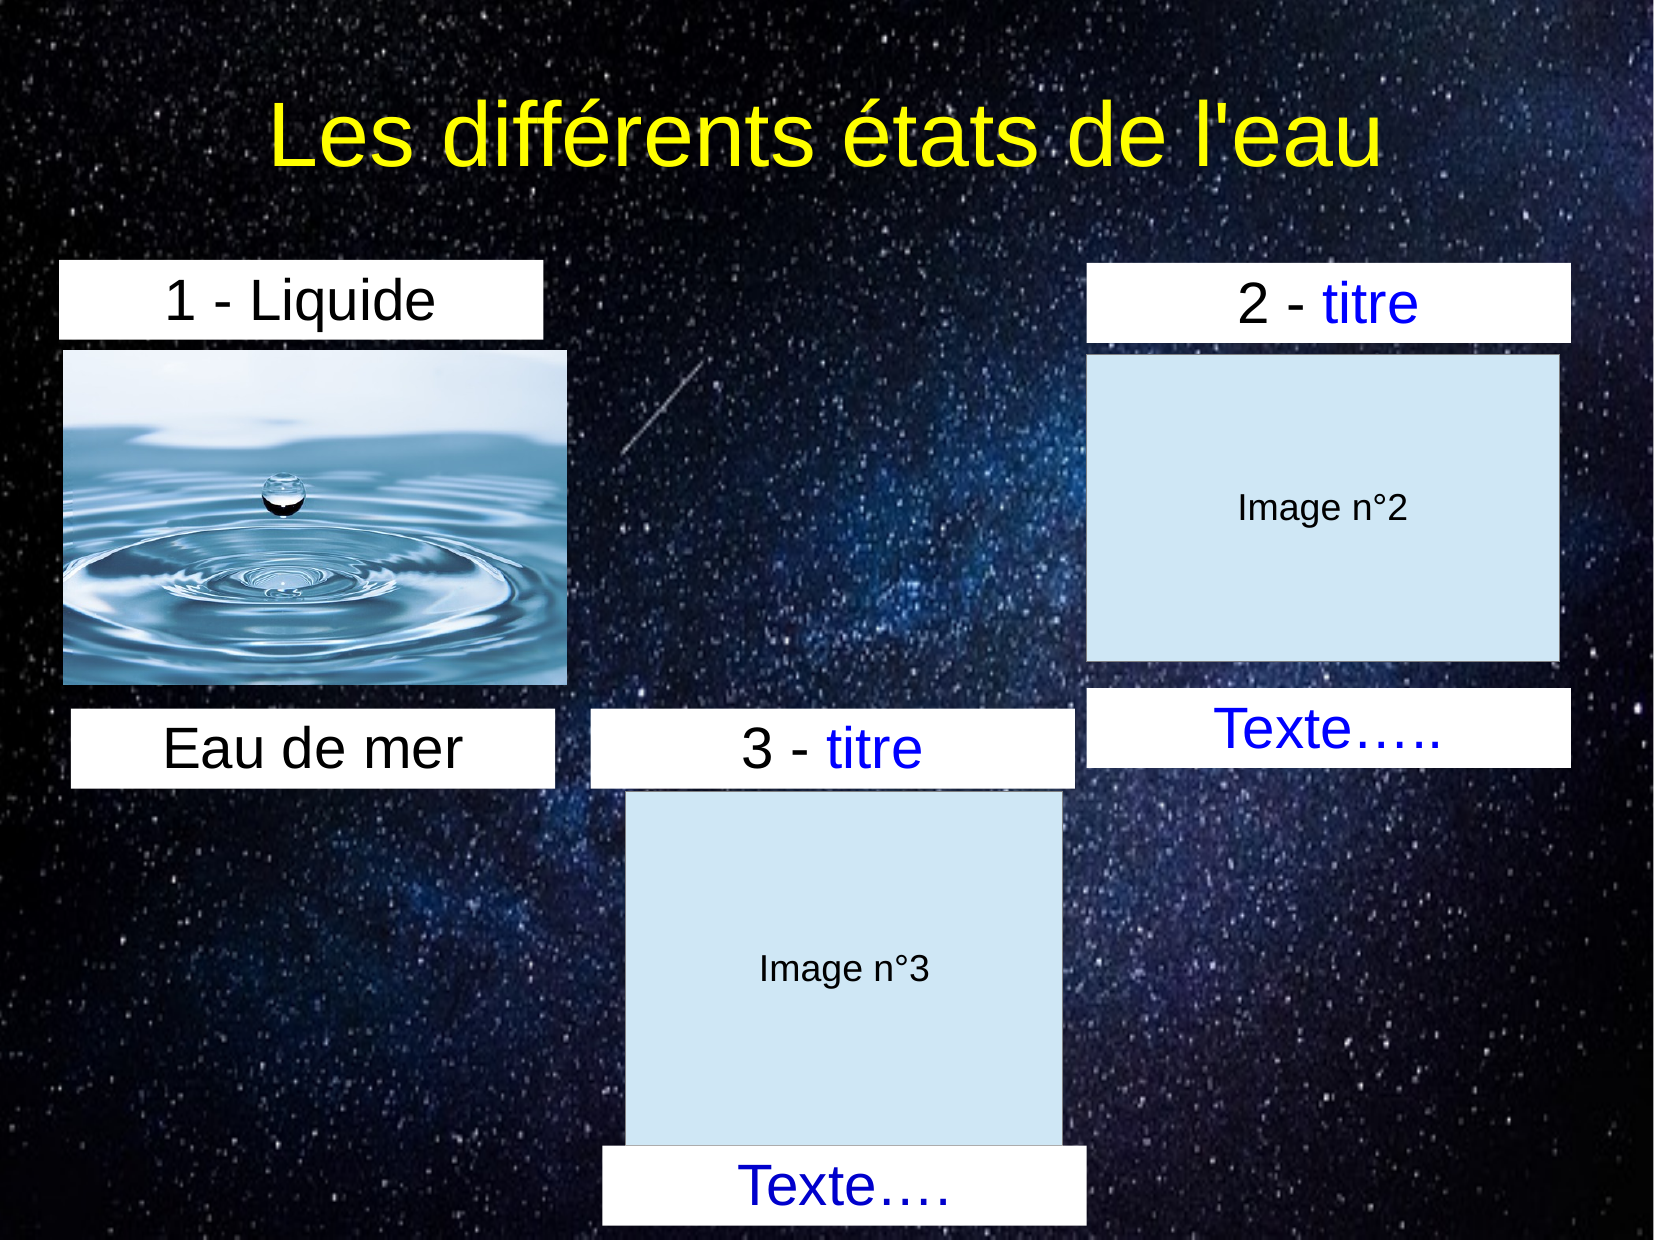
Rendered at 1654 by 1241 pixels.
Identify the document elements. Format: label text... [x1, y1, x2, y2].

text_box Texte….. [1086, 688, 1571, 768]
title Les différents états de l'eau [82, 31, 1571, 239]
text_box Image n°2 [1086, 354, 1560, 662]
picture [0, 0, 1654, 1241]
text_box Texte…. [602, 1145, 1087, 1226]
text_box Image n°3 [625, 791, 1063, 1145]
text_box 2 - titre [1086, 262, 1571, 343]
text_box 1 - Liquide [59, 259, 544, 340]
text_box 3 - titre [590, 708, 1075, 789]
text_box Eau de mer [70, 708, 556, 789]
